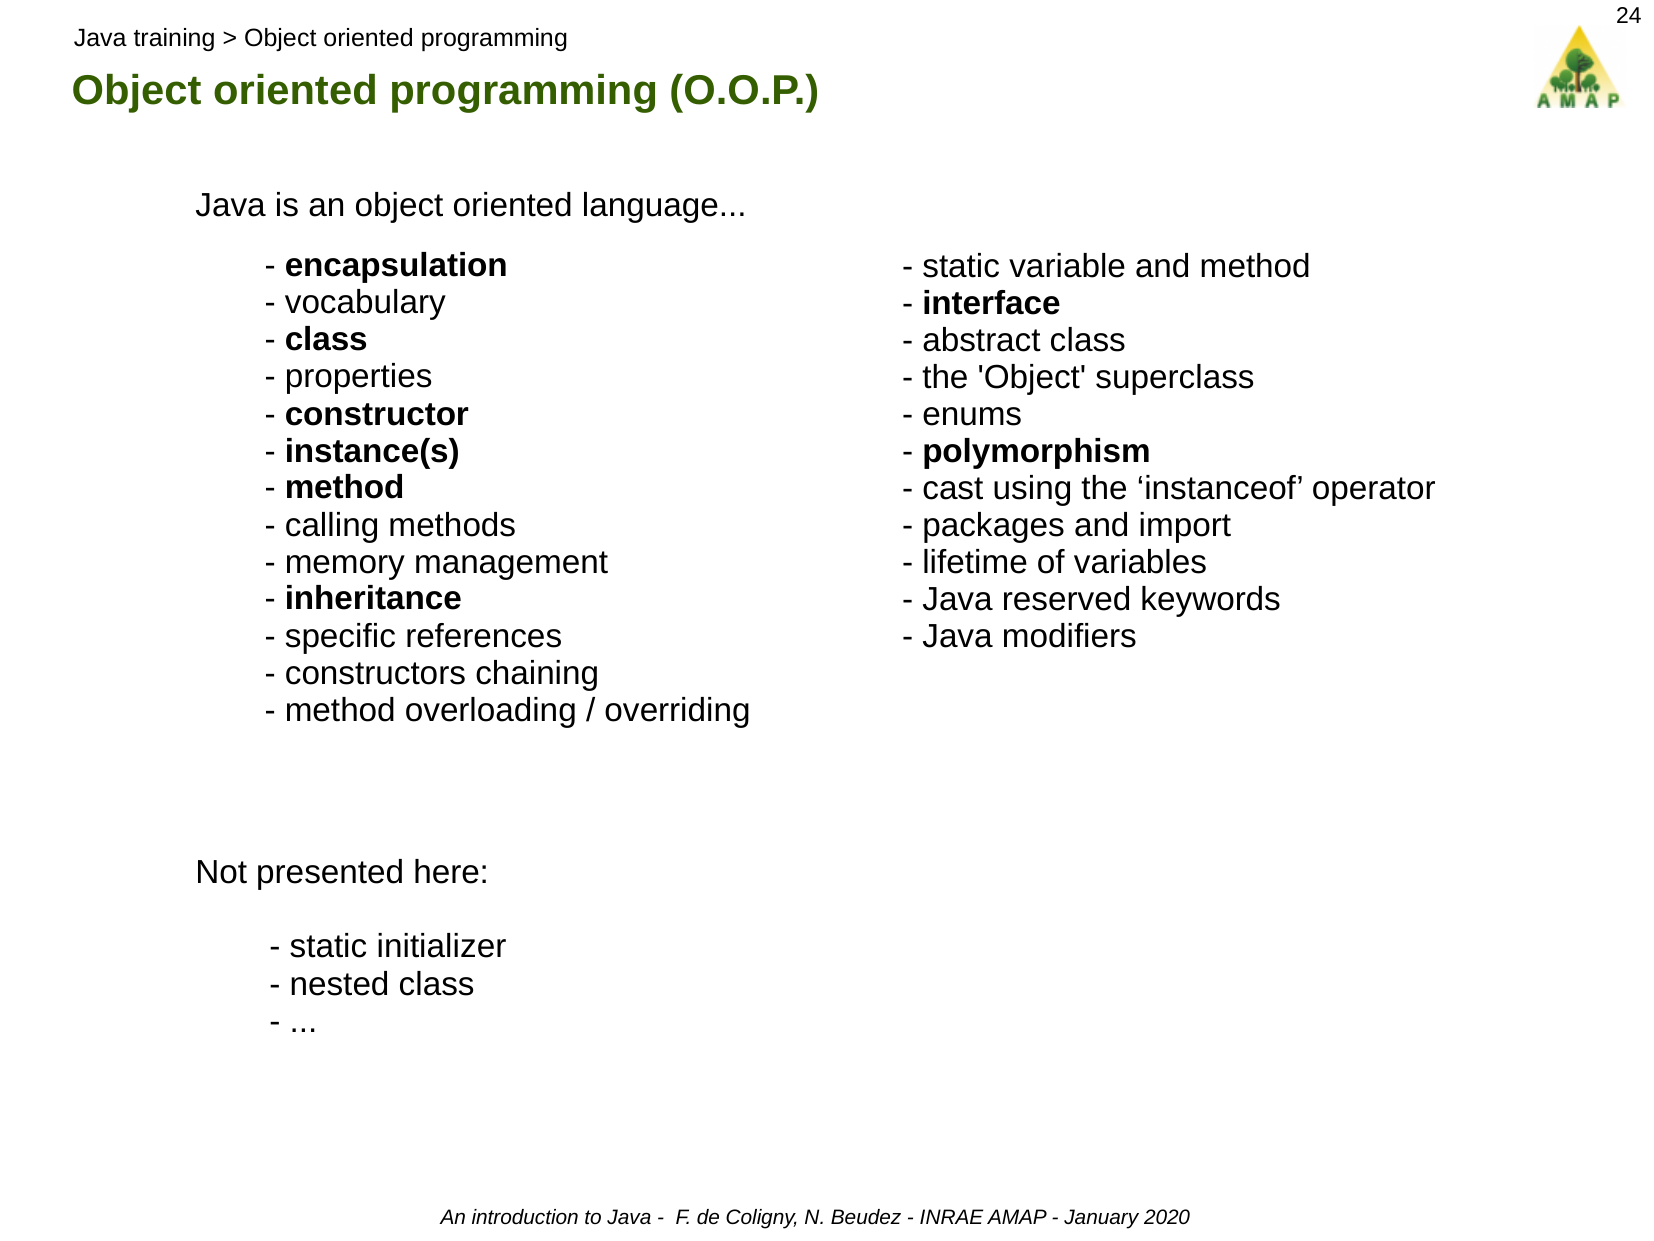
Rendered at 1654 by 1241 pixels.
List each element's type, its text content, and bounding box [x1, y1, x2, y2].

text_box Object oriented programming (O.O.P.) [56, 59, 1120, 121]
text_box - static variable and method - interface - abstract class - the 'Object' superclass - enums - polymorphism - cast using the ‘instanceof’ operator - packages and import - lifetime of variables - Java reserved keywords - Java modifiers [887, 239, 1466, 662]
text_box - encapsulation - vocabulary - class - properties - constructor - instance(s) - method - calling methods - memory management - inheritance - specific references - constructors chaining - method overloading / overriding [249, 239, 870, 736]
text_box Java training > Object oriented programming [59, 16, 1004, 60]
picture [1533, 25, 1627, 108]
text_box Not presented here: - static initializer - nested class - ... [180, 846, 1058, 1047]
text_box Java is an object oriented language... [180, 179, 1058, 242]
